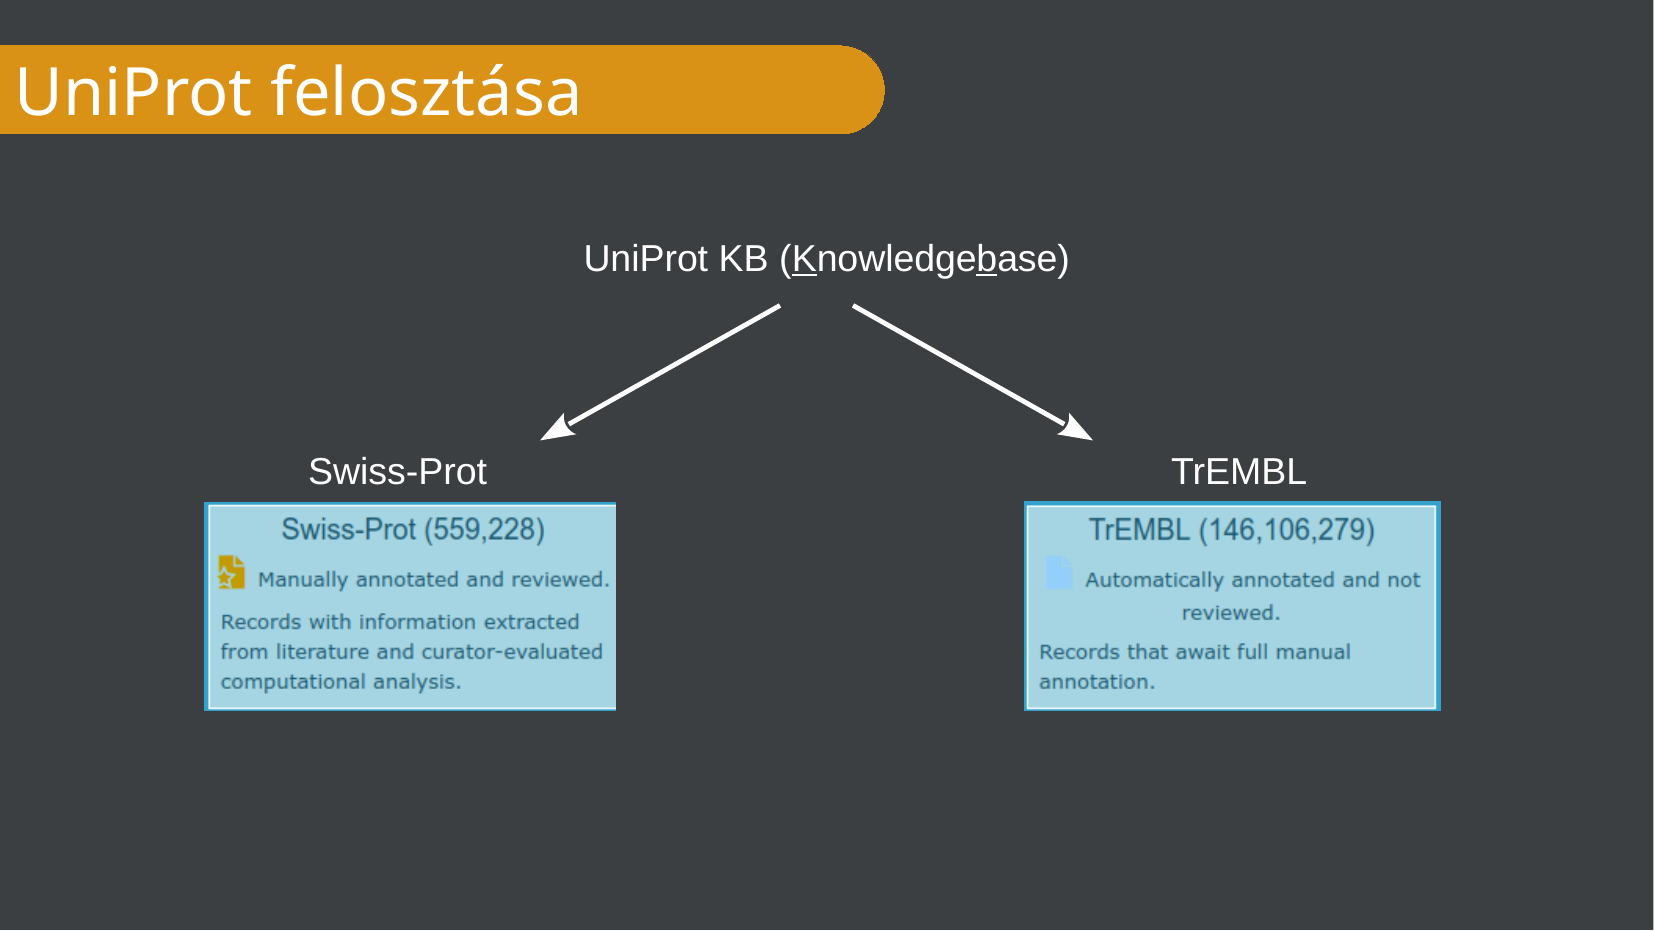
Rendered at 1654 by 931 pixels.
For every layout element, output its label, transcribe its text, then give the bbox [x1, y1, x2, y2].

text_box UniProt KB (Knowledgebase) [0, 230, 1654, 288]
text_box UniProt felosztása [0, 45, 841, 135]
text_box TrEMBL [825, 443, 1654, 500]
text_box Swiss-Prot [0, 443, 796, 500]
text_box [0, 44, 886, 135]
picture [204, 502, 616, 711]
picture [1024, 501, 1441, 711]
